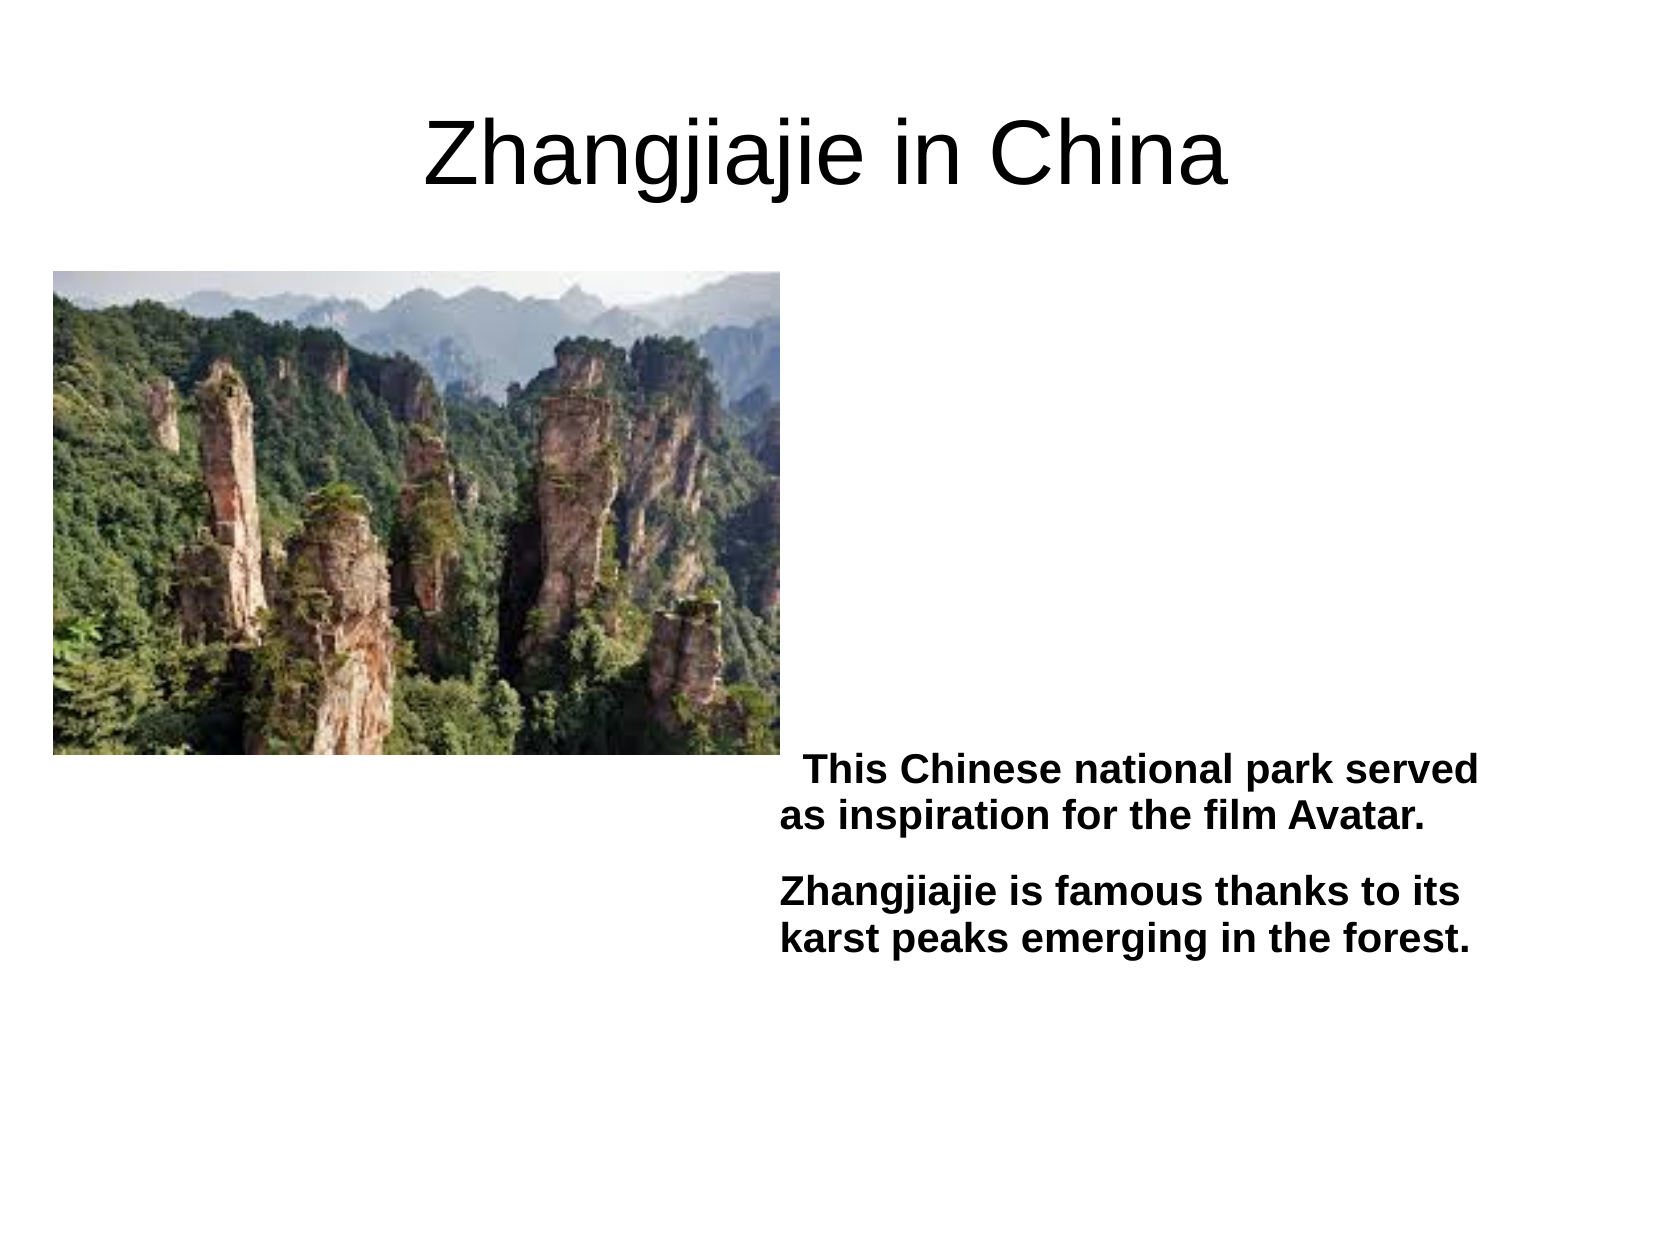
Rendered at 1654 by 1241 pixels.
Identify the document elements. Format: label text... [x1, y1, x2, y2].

list This Chinese national park served as inspiration for the film Avatar. Zhangjiajie is famous thanks to its karst peaks emerging in the forest. [779, 745, 1518, 1111]
title Zhangjiajie in China [82, 49, 1571, 257]
picture [53, 271, 780, 755]
